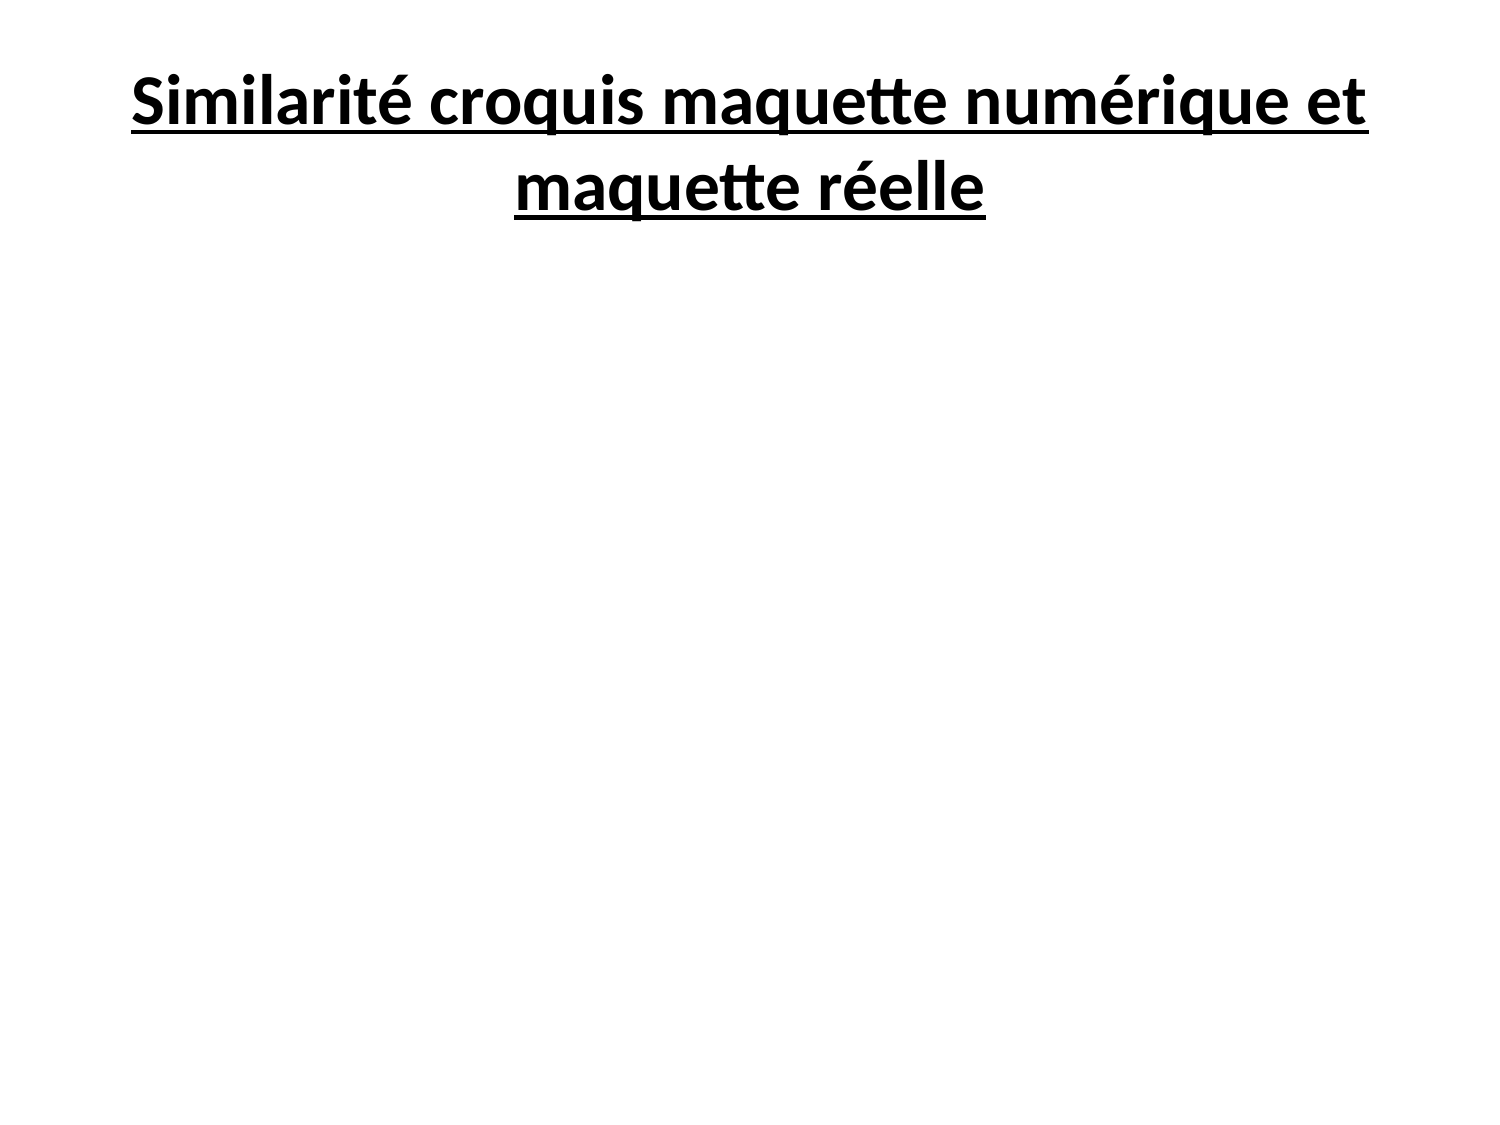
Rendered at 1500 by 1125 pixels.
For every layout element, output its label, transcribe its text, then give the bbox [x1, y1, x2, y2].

title Similarité croquis maquette numérique et maquette réelle [75, 45, 1425, 233]
